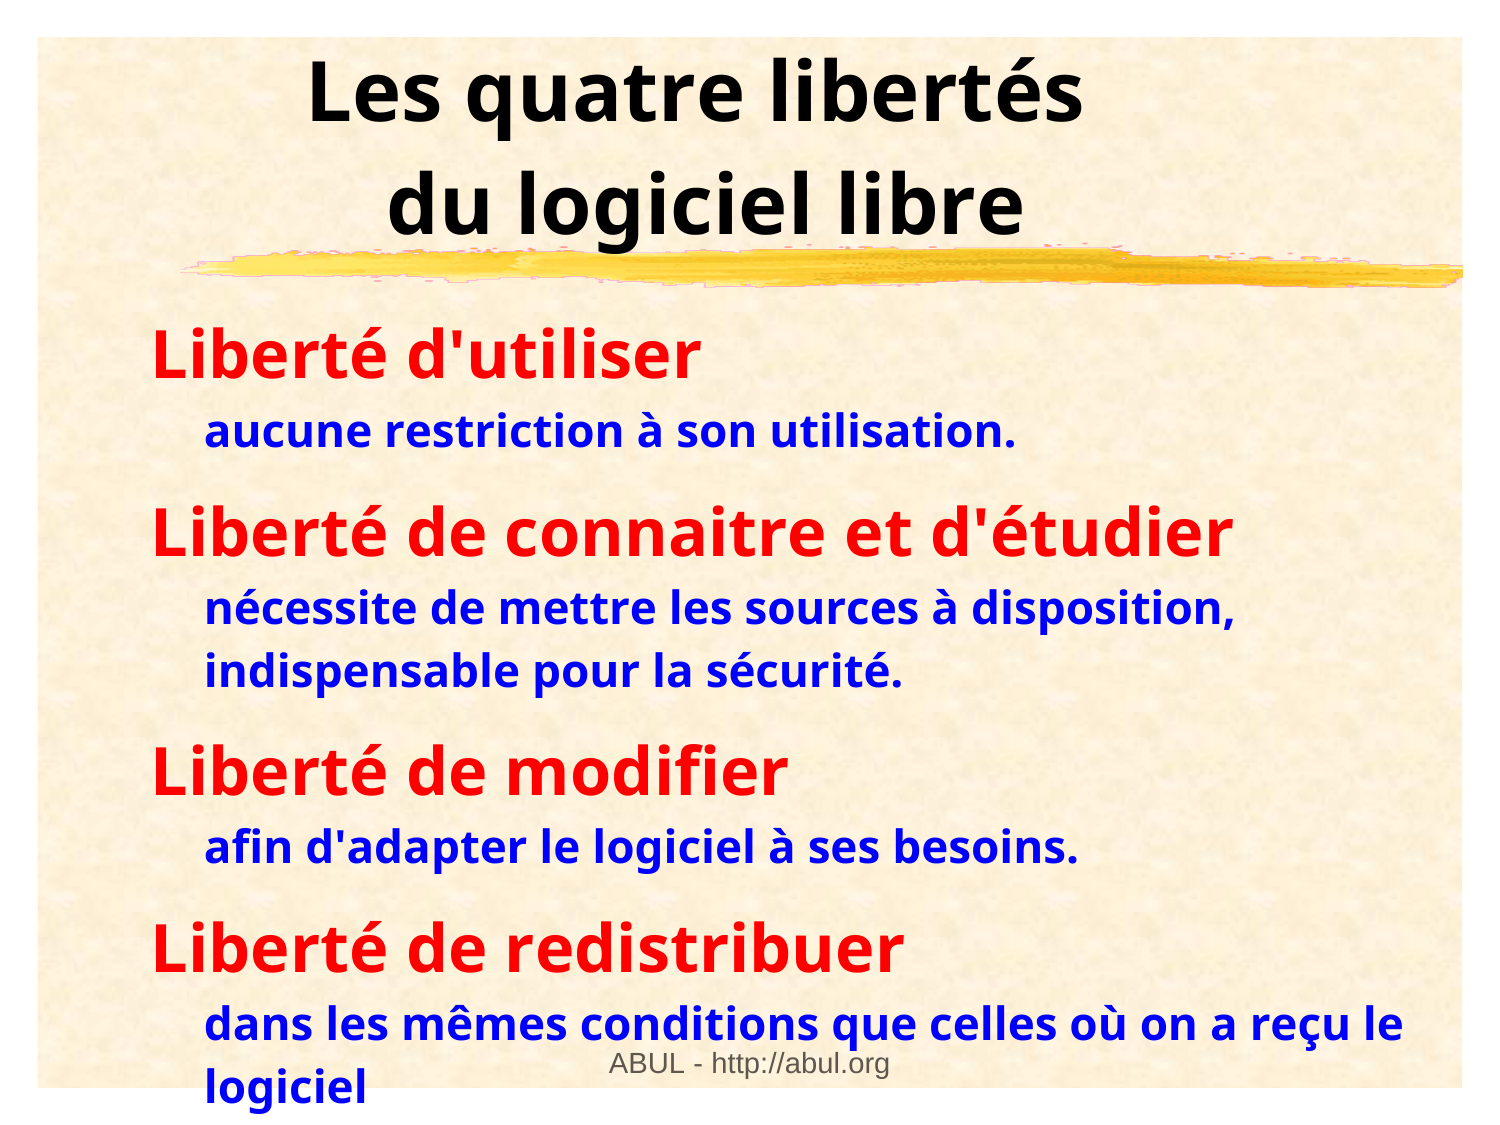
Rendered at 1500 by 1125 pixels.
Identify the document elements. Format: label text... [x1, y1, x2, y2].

picture [37, 37, 1463, 1088]
title Les quatre libertés du logiciel libre [101, 38, 1312, 254]
list Liberté d'utiliser aucune restriction à son utilisation. Liberté de connaitre et d'étudier nécessite de mettre les sources à disposition, indispensable pour la sécurité. Liberté de modifier afin d'adapter le logiciel à ses besoins. Liberté de redistribuer dans les mêmes conditions que celles où on a reçu le logiciel [133, 307, 1408, 1091]
